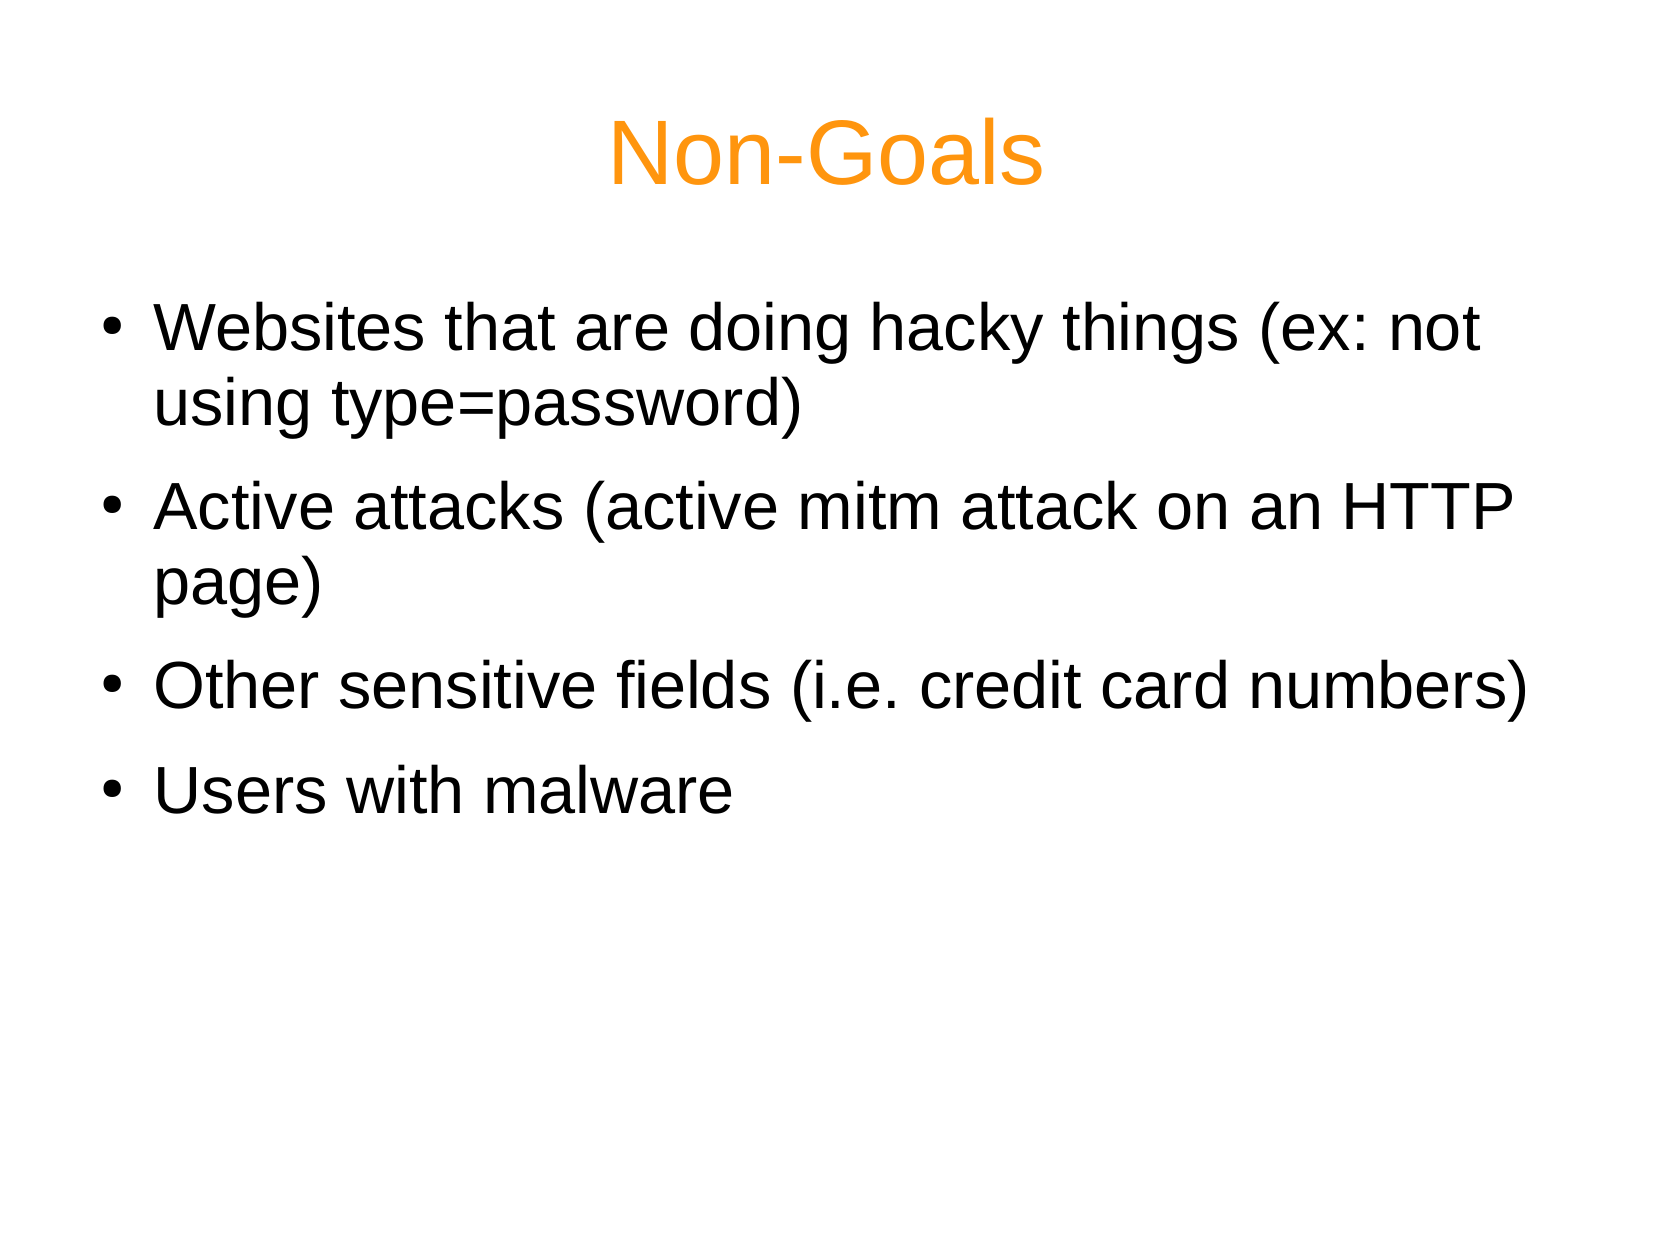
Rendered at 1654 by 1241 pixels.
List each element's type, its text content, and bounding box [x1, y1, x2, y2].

list Websites that are doing hacky things (ex: not using type=password) Active attacks (active mitm attack on an HTTP page) Other sensitive fields (i.e. credit card numbers) Users with malware [82, 290, 1538, 1010]
title Non-Goals [82, 49, 1571, 257]
